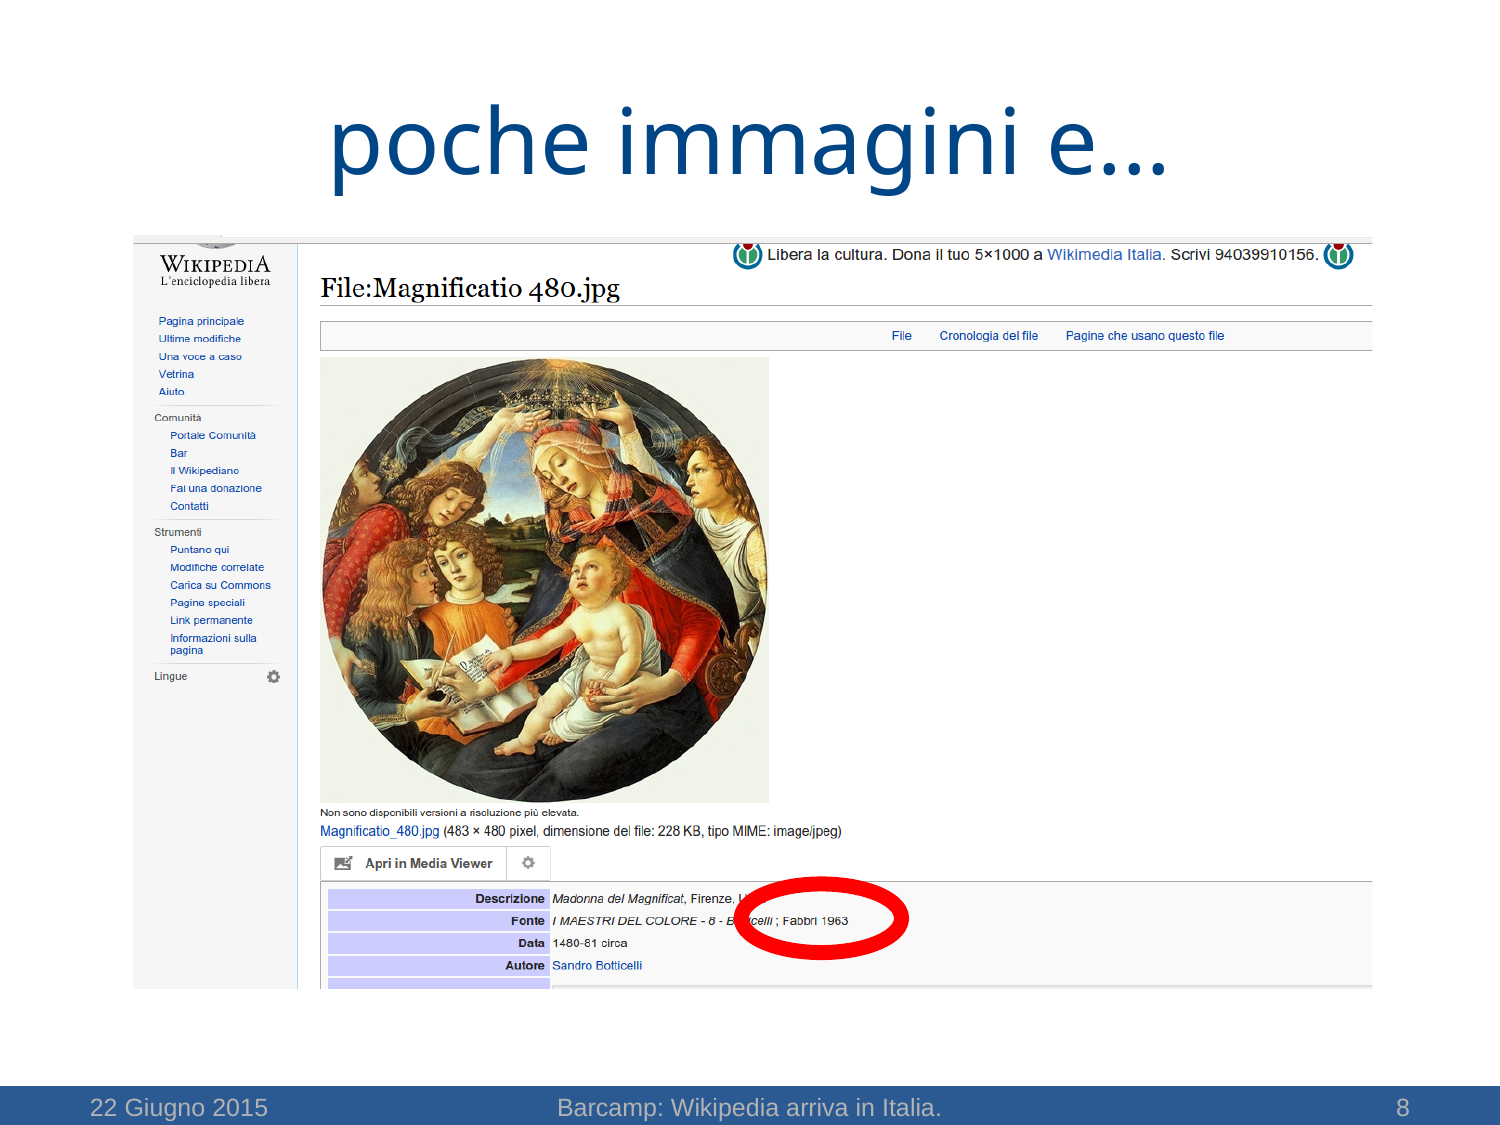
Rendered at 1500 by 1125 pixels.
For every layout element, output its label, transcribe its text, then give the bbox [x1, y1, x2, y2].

picture [0, 1086, 1500, 1125]
picture [133, 235, 1373, 989]
title poche immagini e... [75, 45, 1425, 233]
